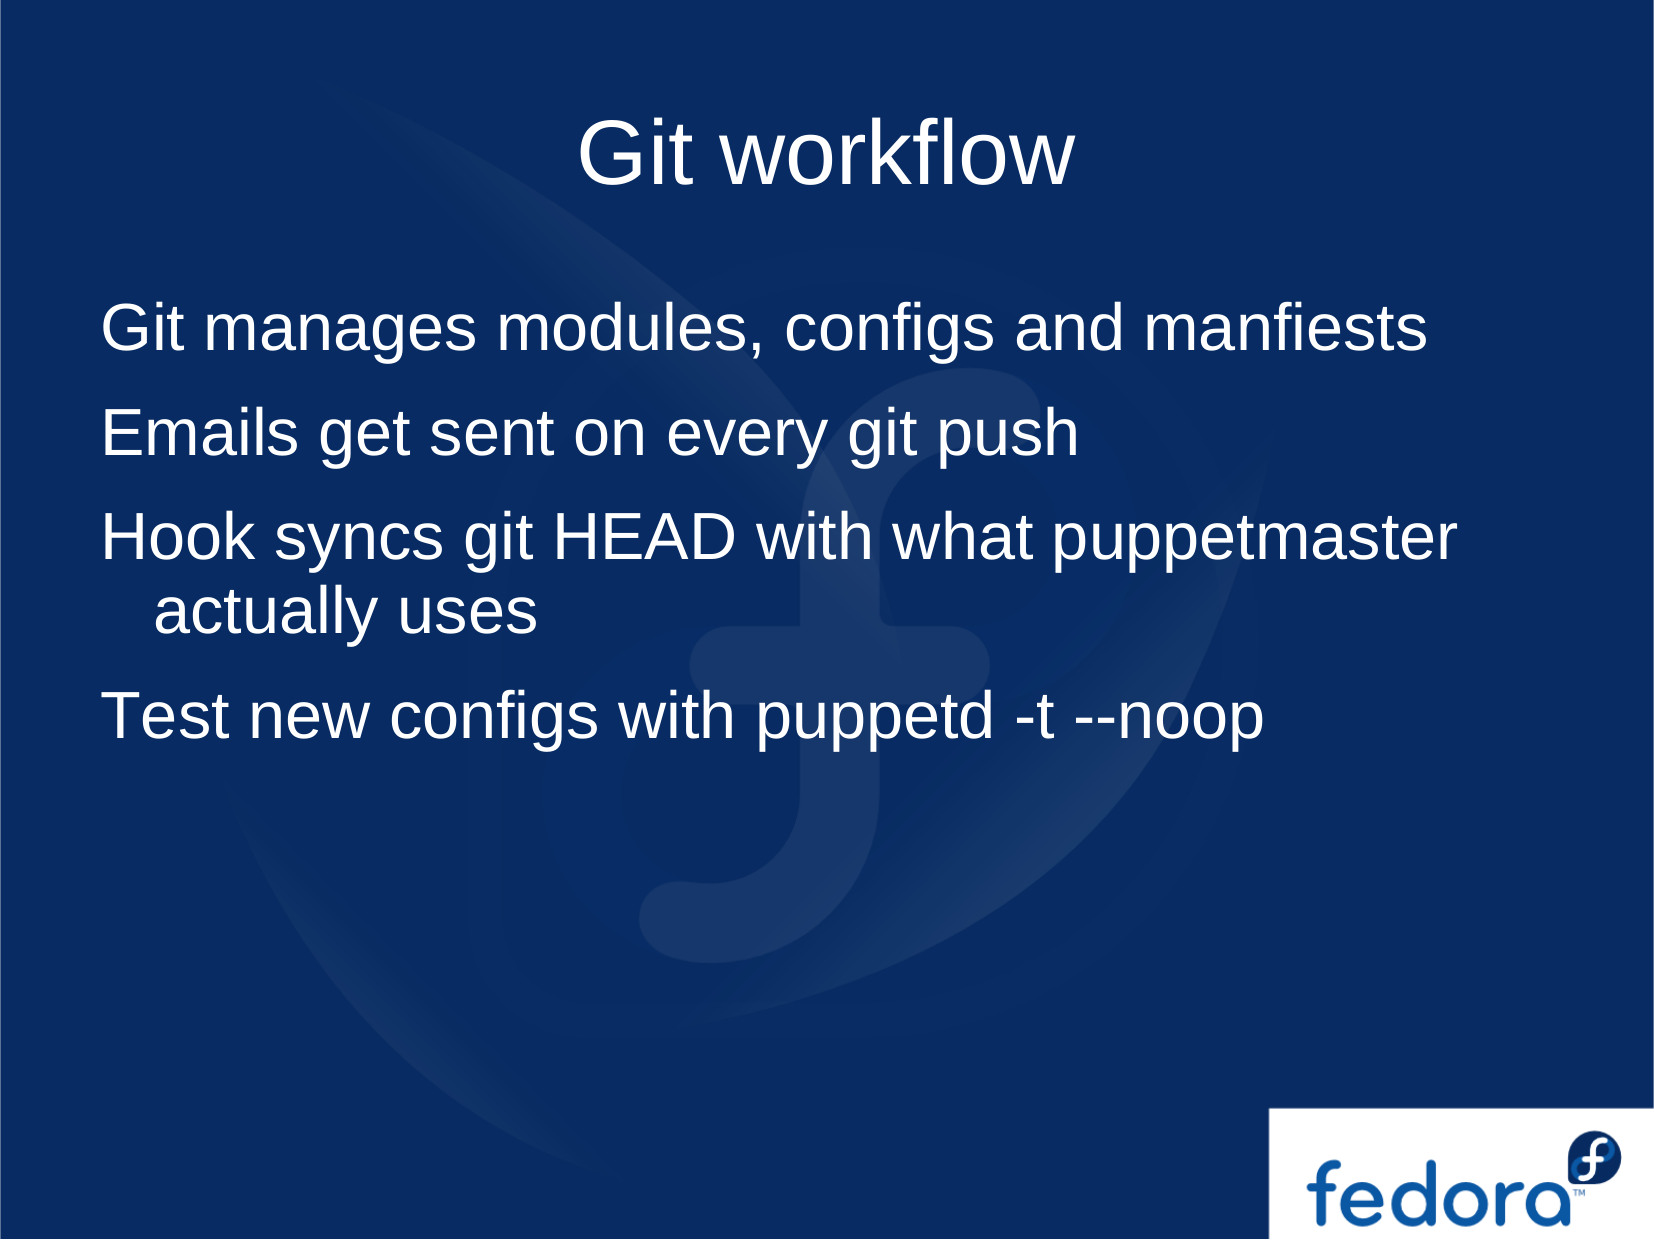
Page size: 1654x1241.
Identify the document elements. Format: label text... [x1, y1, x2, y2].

list Git manages modules, configs and manfiests Emails get sent on every git push Hook syncs git HEAD with what puppetmaster actually uses Test new configs with puppetd -t --noop [82, 290, 1571, 1094]
title Git workflow [82, 56, 1571, 250]
picture [0, 0, 1654, 1239]
